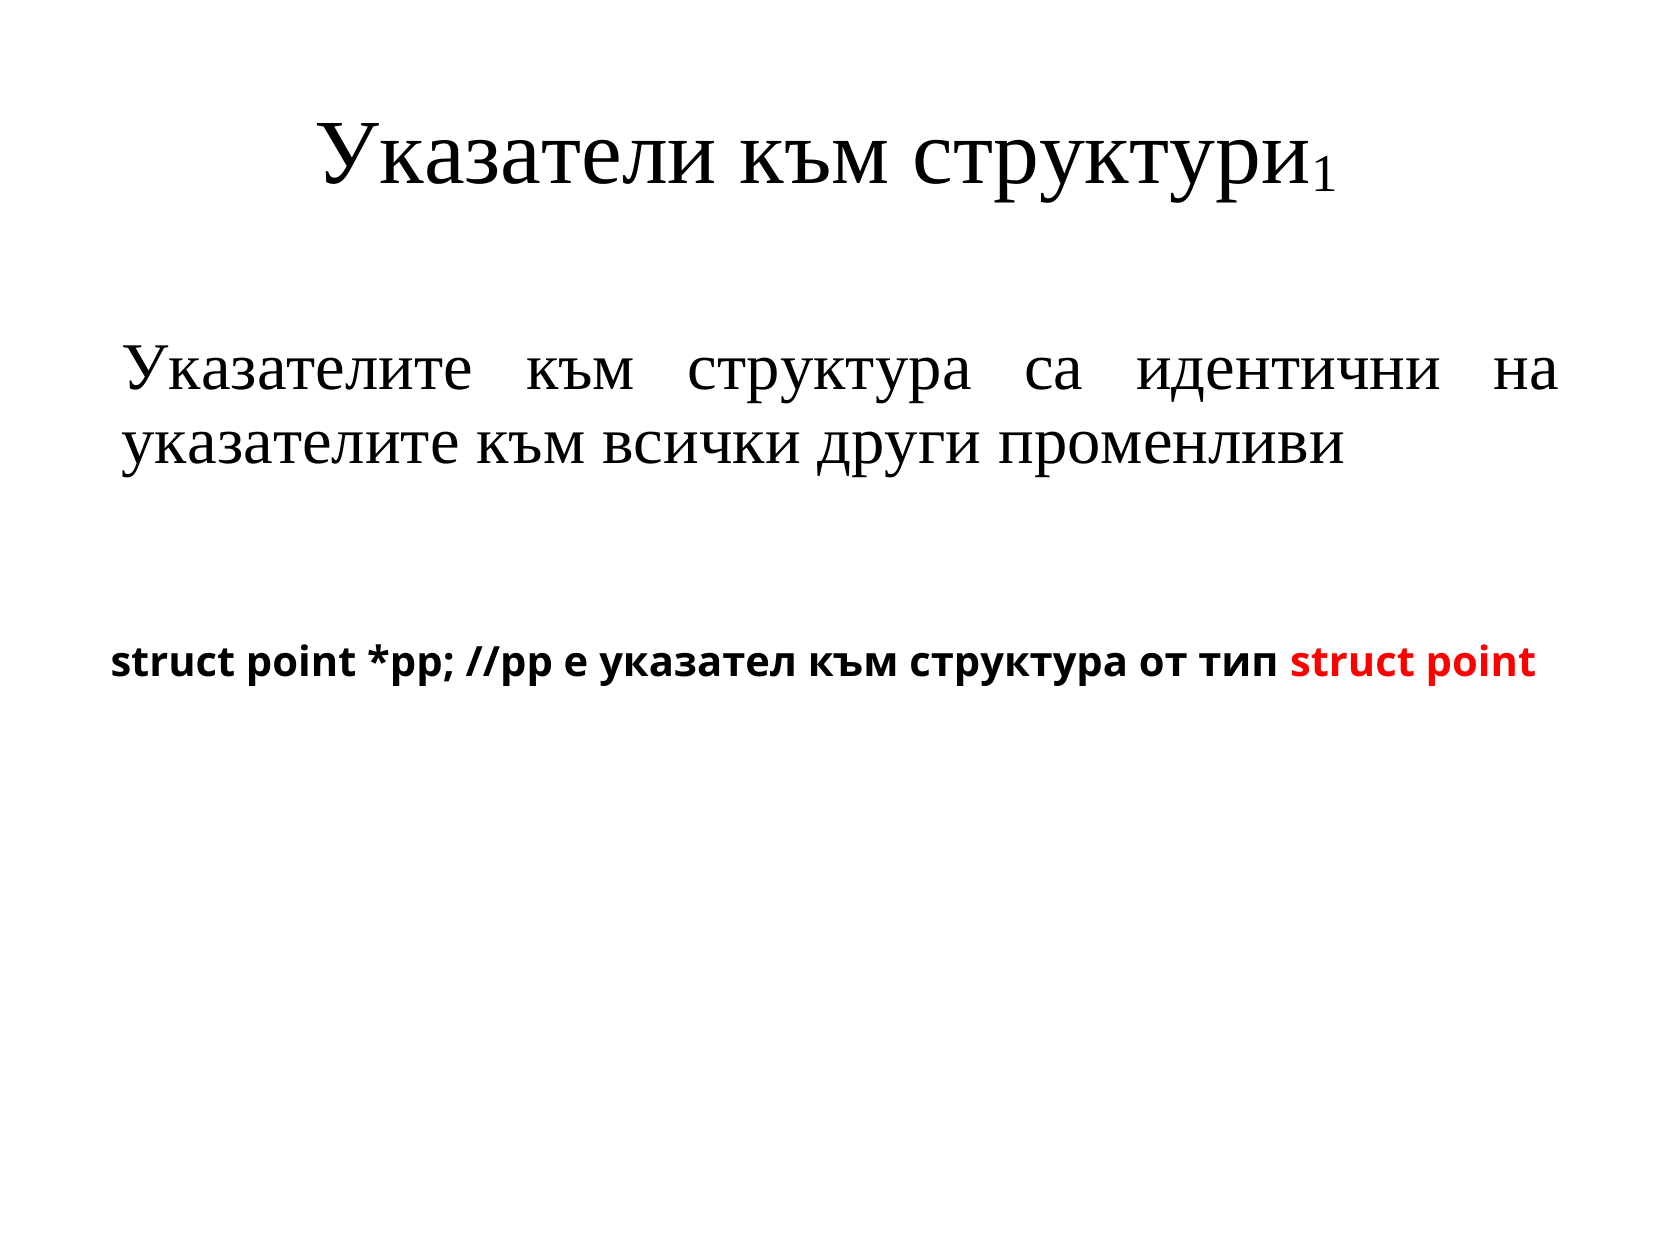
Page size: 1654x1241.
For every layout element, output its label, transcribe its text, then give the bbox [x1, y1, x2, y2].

subtitle Указателите към структура са идентични на указателите към всички други променливи [121, 280, 1561, 528]
title Указатели към структури1 [82, 49, 1571, 257]
text_box struct point *pp; //pp е указател към структура от тип struct point [95, 624, 1607, 687]
